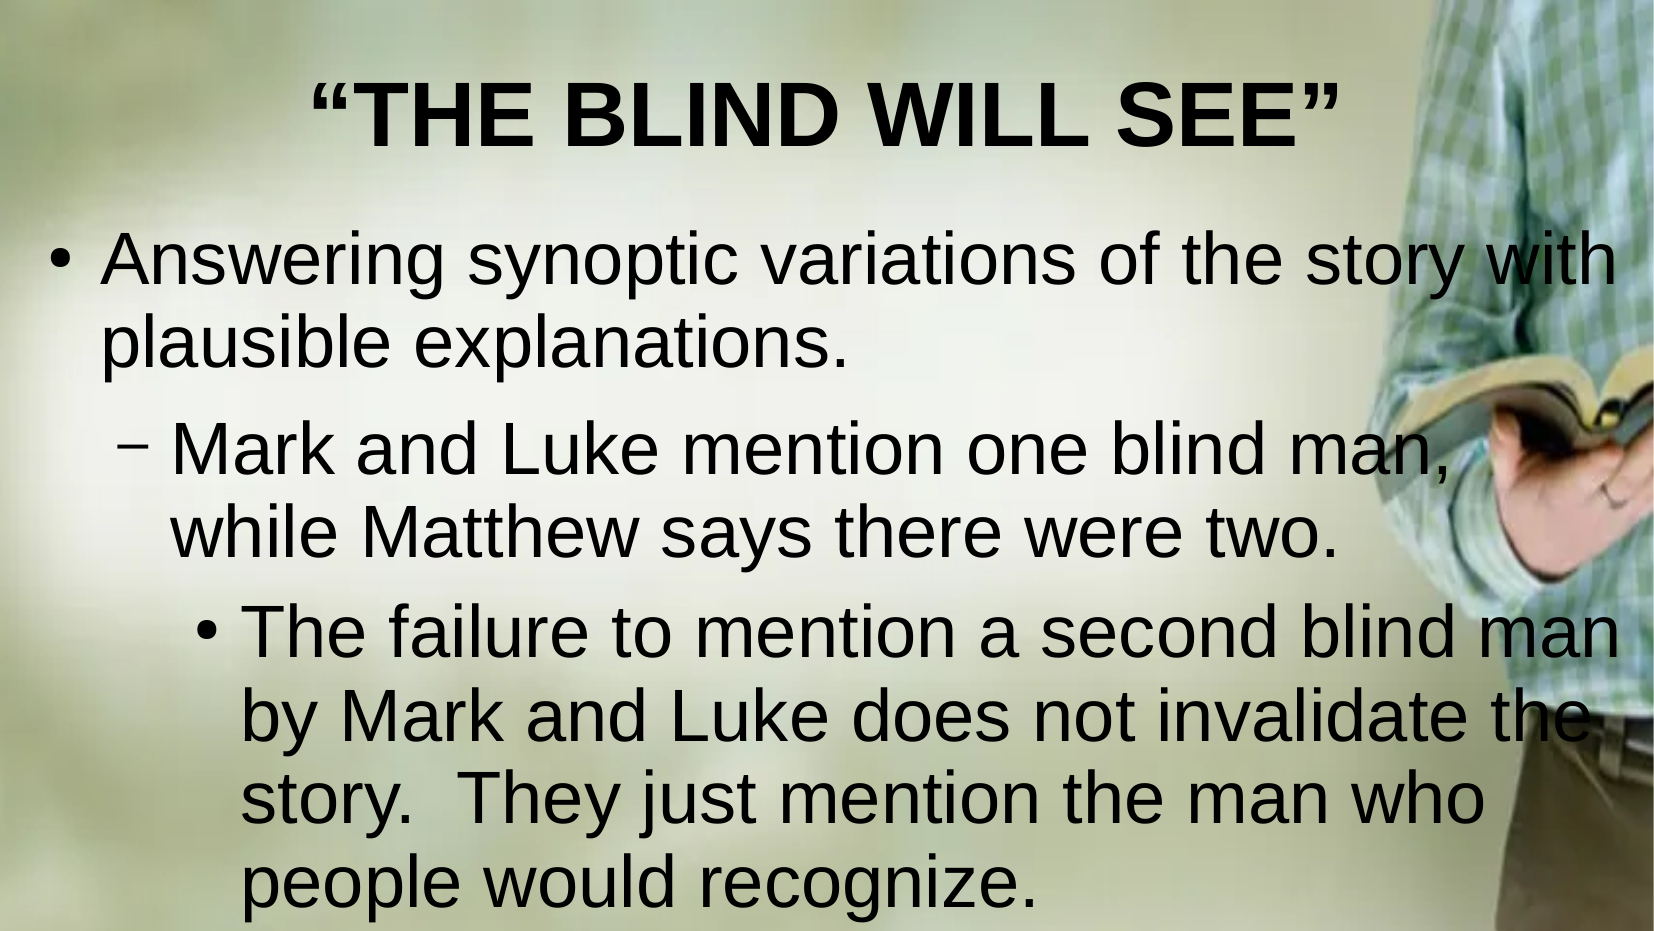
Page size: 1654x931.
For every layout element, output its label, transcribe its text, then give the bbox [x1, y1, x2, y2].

list Answering synoptic variations of the story with plausible explanations. Mark and Luke mention one blind man, while Matthew says there were two. The failure to mention a second blind man by Mark and Luke does not invalidate the story. They just mention the man who people would recognize. [30, 217, 1636, 931]
picture [0, 0, 1654, 931]
title “THE BLIND WILL SEE” [82, 37, 1571, 193]
